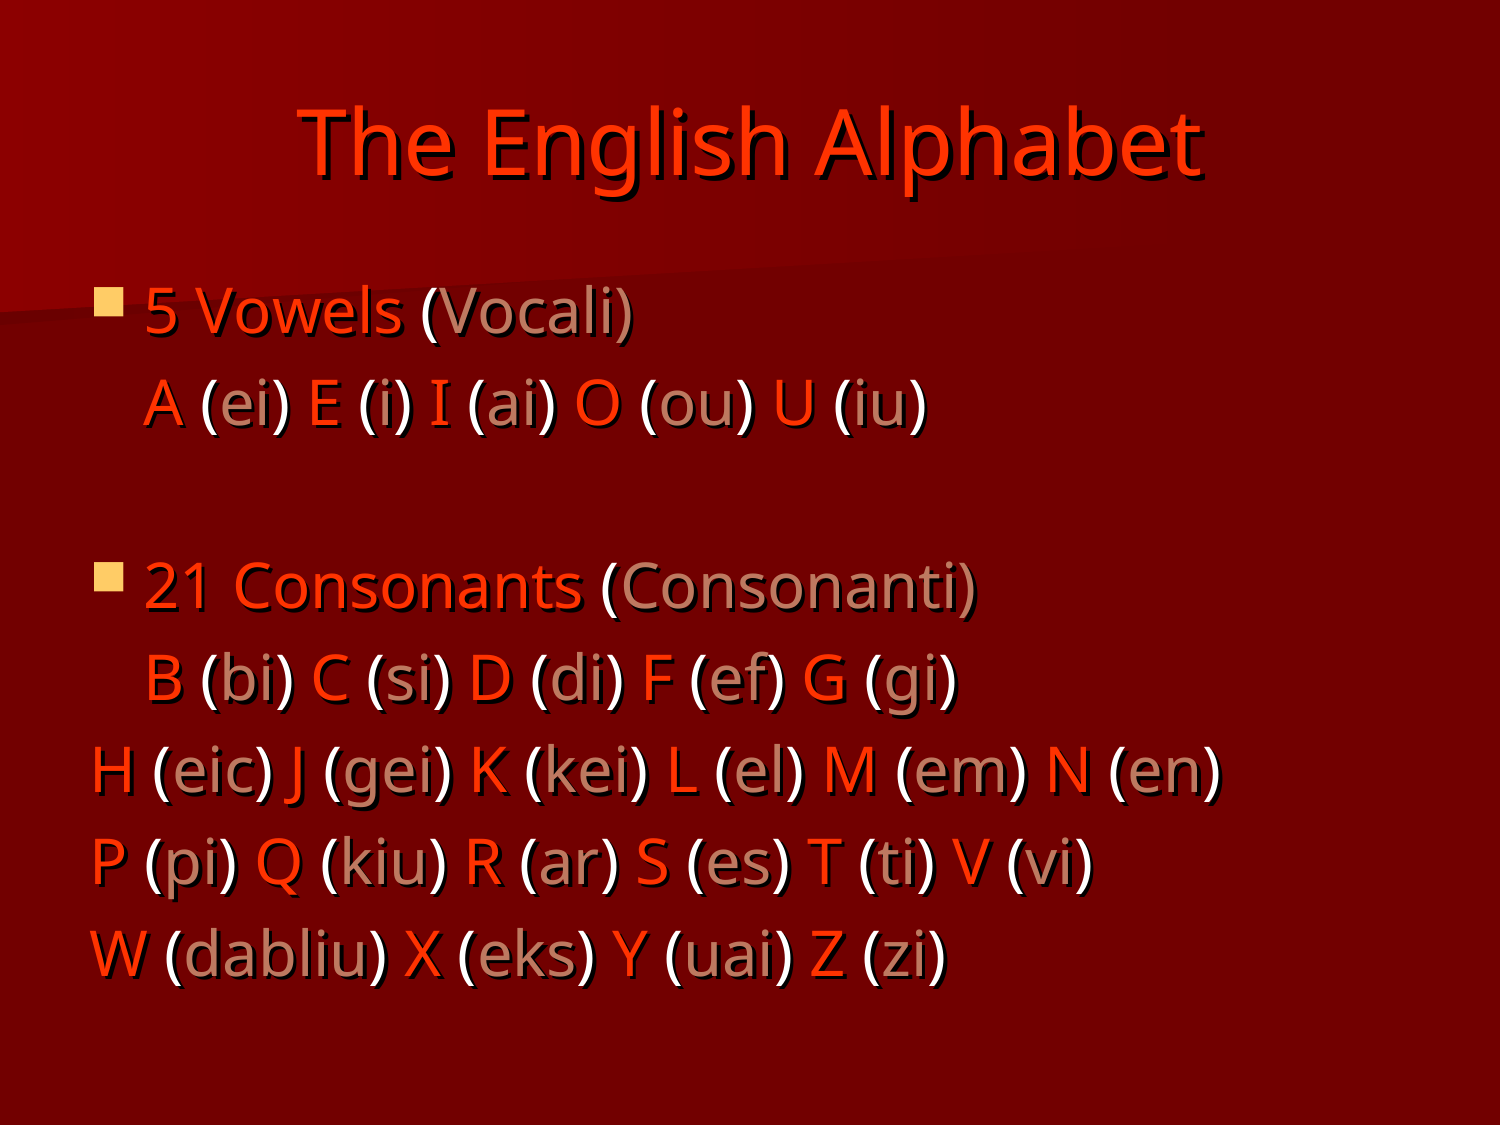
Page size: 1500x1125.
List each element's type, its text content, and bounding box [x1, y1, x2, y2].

title The English Alphabet [75, 45, 1426, 233]
list 5 Vowels (Vocali) A (ei) E (i) I (ai) O (ou) U (iu) 21 Consonants (Consonanti) B (bi) C (si) D (di) F (ef) G (gi) H (eic) J (gei) K (kei) L (el) M (em) N (en) P (pi) Q (kiu) R (ar) S (es) T (ti) V (vi) W (dabliu) X (eks) Y (uai) Z (zi) [75, 262, 1426, 1000]
